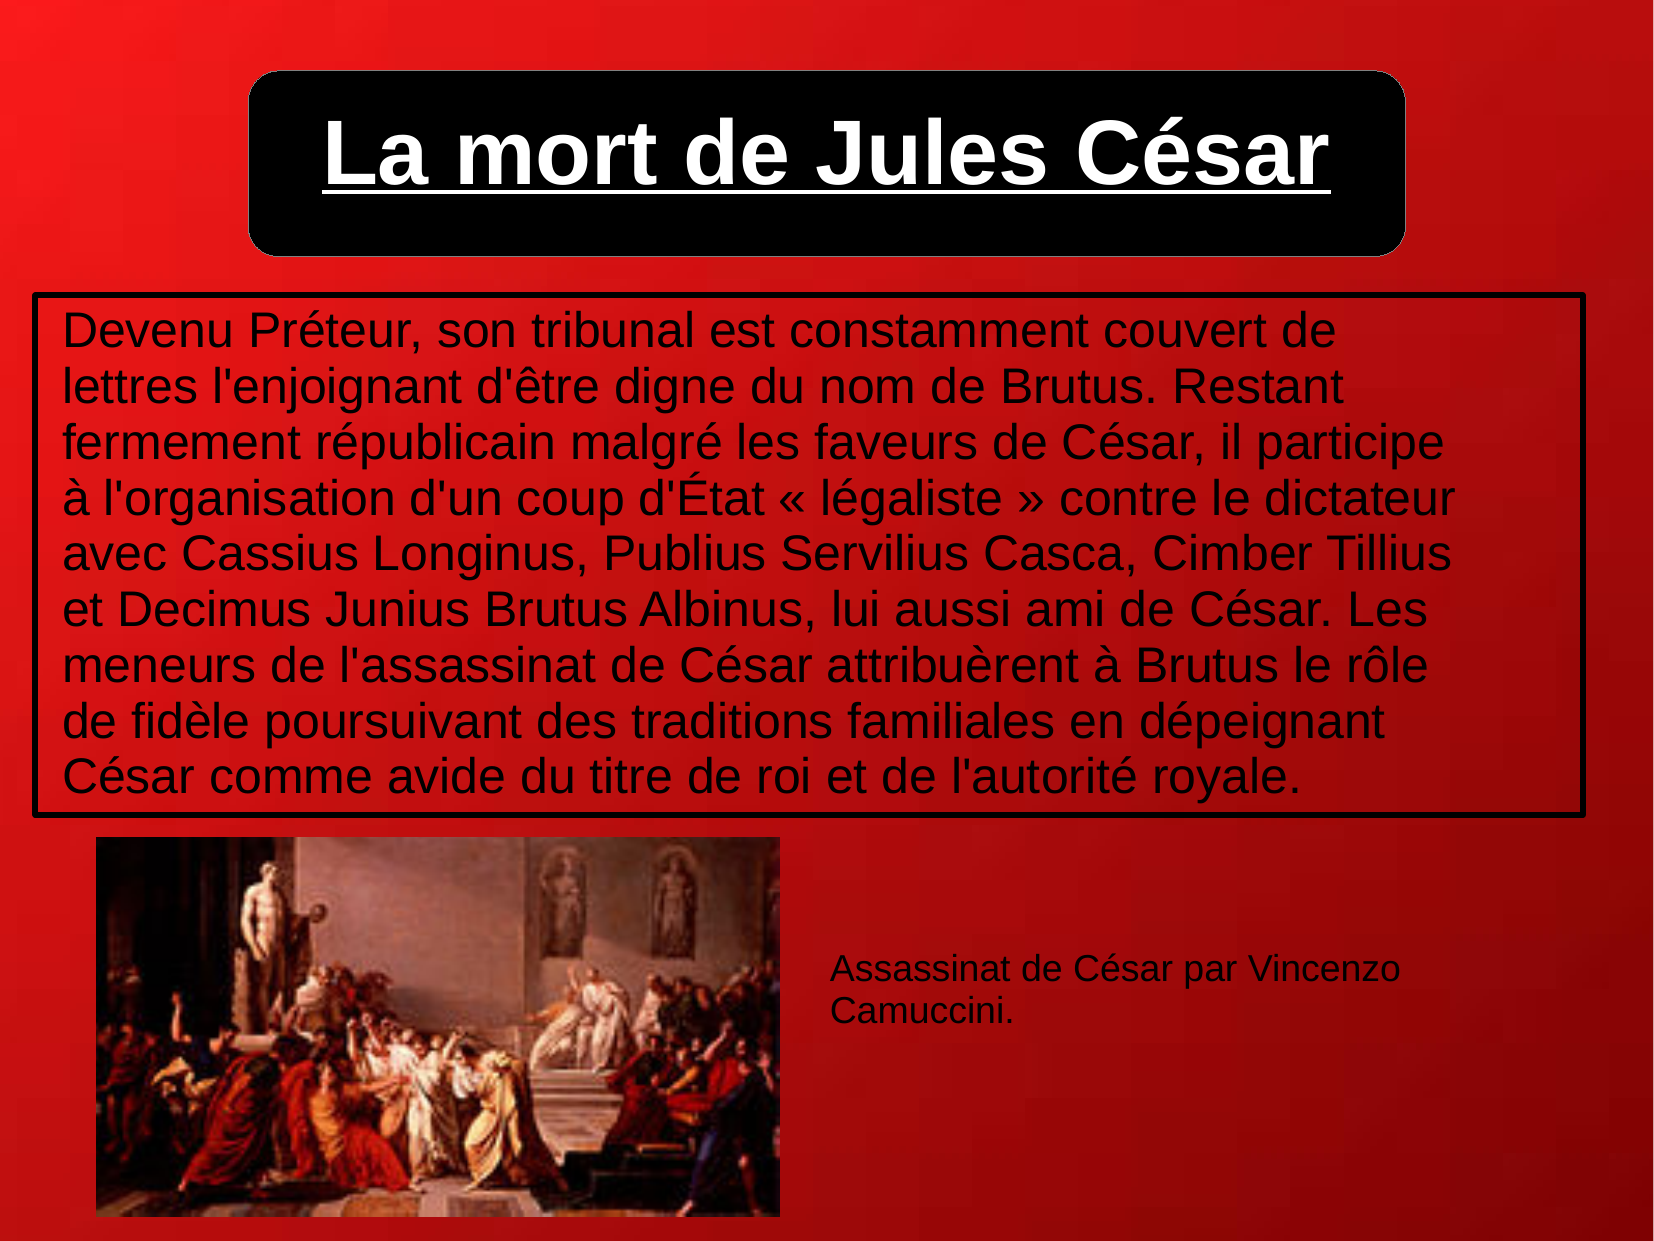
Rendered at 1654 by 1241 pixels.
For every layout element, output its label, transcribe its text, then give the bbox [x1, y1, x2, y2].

text_box Devenu Préteur, son tribunal est constamment couvert de lettres l'enjoignant d'être digne du nom de Brutus. Restant fermement républicain malgré les faveurs de César, il participe à l'organisation d'un coup d'État « légaliste » contre le dictateur avec Cassius Longinus, Publius Servilius Casca, Cimber Tillius et Decimus Junius Brutus Albinus, lui aussi ami de César. Les meneurs de l'assassinat de César attribuèrent à Brutus le rôle de fidèle poursuivant des traditions familiales en dépeignant César comme avide du titre de roi et de l'autorité royale. [47, 298, 1501, 812]
title La mort de Jules César [82, 49, 1571, 257]
text_box Assassinat de César par Vincenzo Camuccini. [814, 940, 1571, 1040]
picture [0, 0, 1654, 1241]
